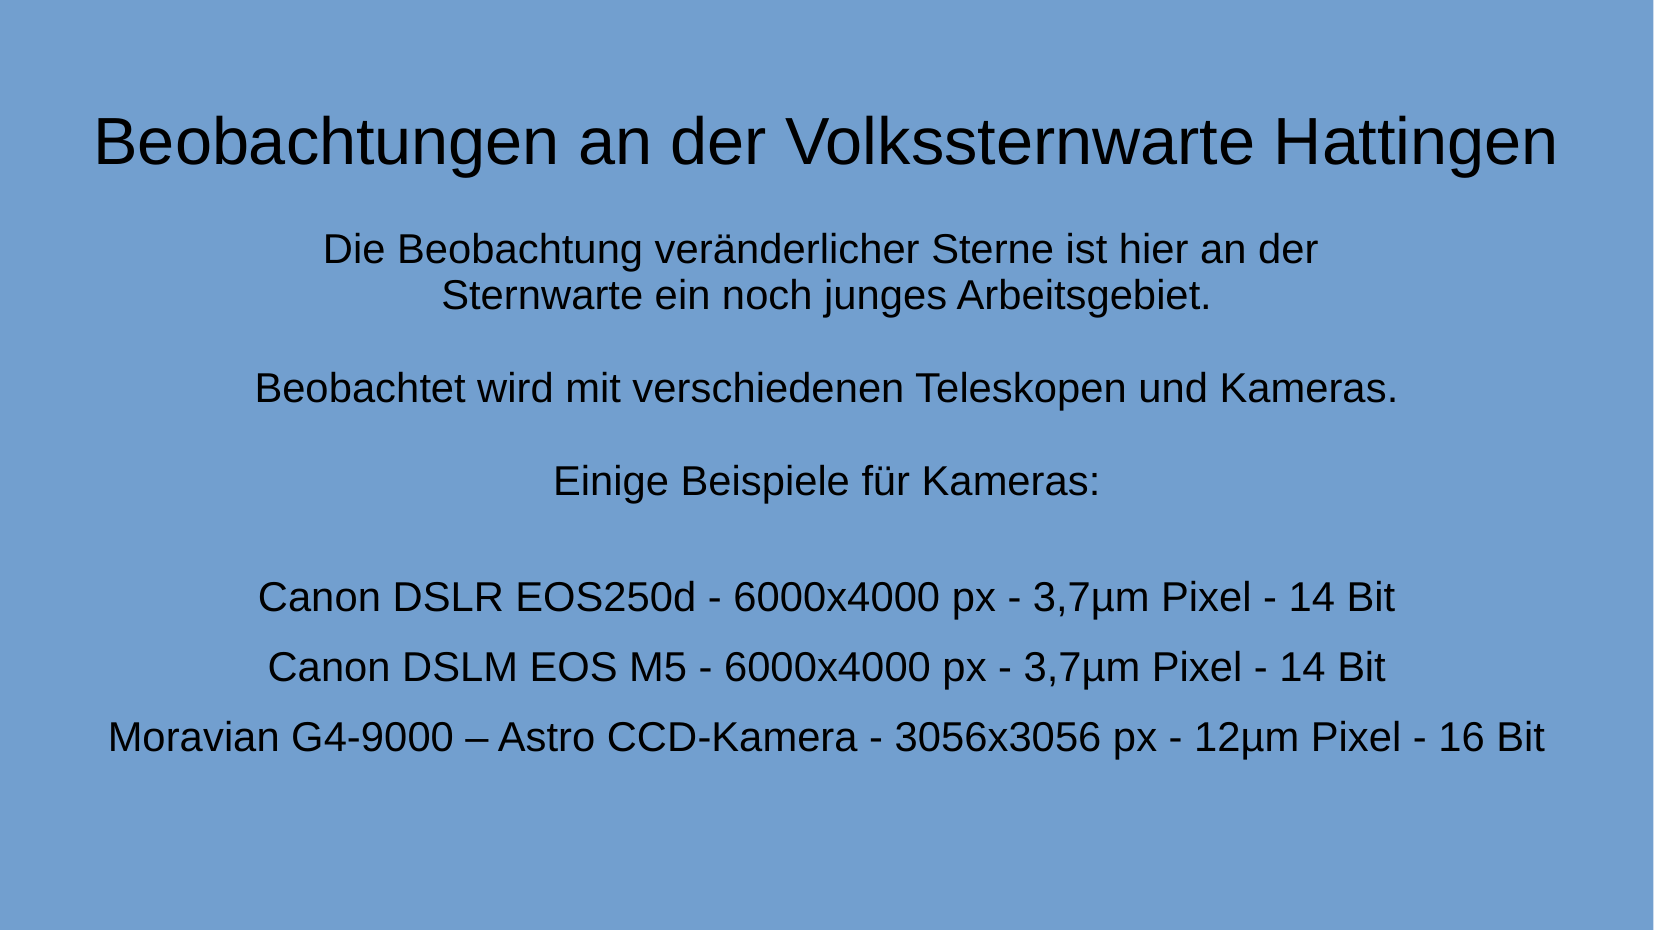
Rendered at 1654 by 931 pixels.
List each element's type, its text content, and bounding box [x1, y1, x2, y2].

text_box Beobachtungen an der Volkssternwarte Hattingen Die Beobachtung veränderlicher Sterne ist hier an der Sternwarte ein noch junges Arbeitsgebiet. Beobachtet wird mit verschiedenen Teleskopen und Kameras. Einige Beispiele für Kameras: Canon DSLR EOS250d - 6000x4000 px - 3,7µm Pixel - 14 Bit Canon DSLM EOS M5 - 6000x4000 px - 3,7µm Pixel - 14 Bit Moravian G4-9000 – Astro CCD-Kamera - 3056x3056 px - 12µm Pixel - 16 Bit [29, 29, 1625, 886]
